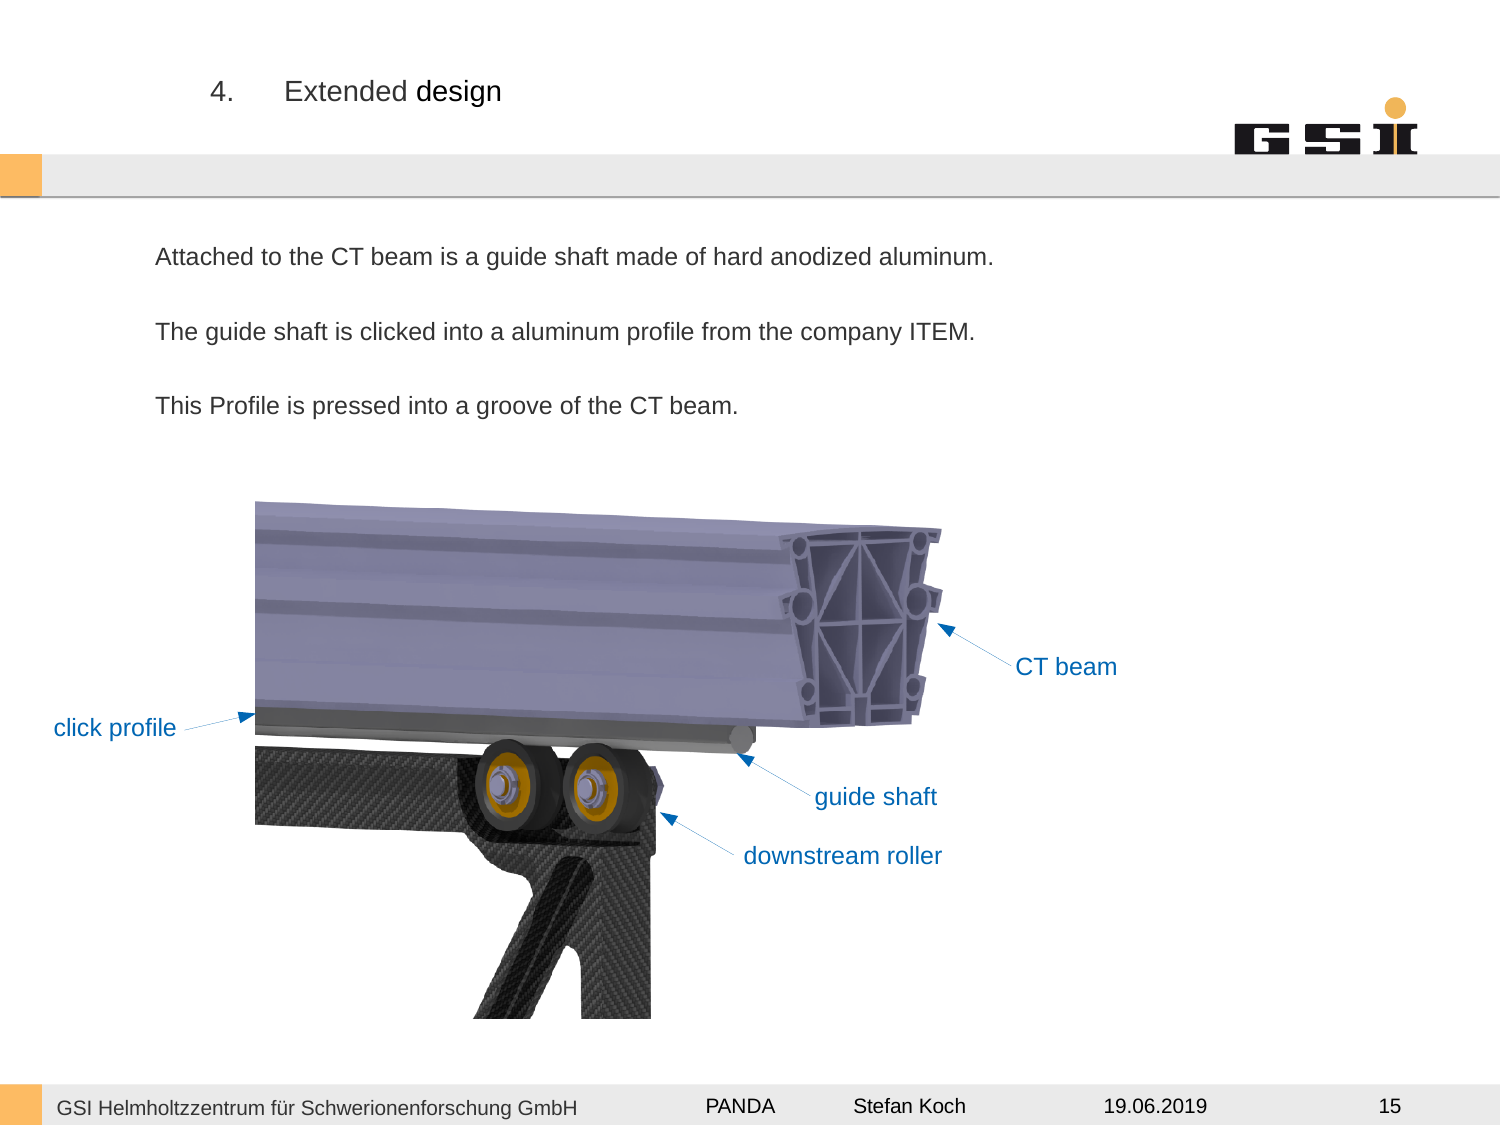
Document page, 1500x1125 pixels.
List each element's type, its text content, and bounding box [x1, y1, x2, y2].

picture [255, 476, 968, 1019]
text_box CT beam [1000, 645, 1409, 745]
text_box downstream roller [729, 834, 1137, 934]
text_box guide shaft [799, 775, 1208, 875]
text_box 4. Extended design [160, 67, 1200, 194]
list Attached to the CT beam is a guide shaft made of hard anodized aluminum. The guide shaft is clicked into a aluminum profile from the company ITEM. This Profile is pressed into a groove of the CT beam. [69, 218, 1417, 1023]
text_box click profile [38, 706, 447, 806]
picture [1233, 95, 1419, 154]
